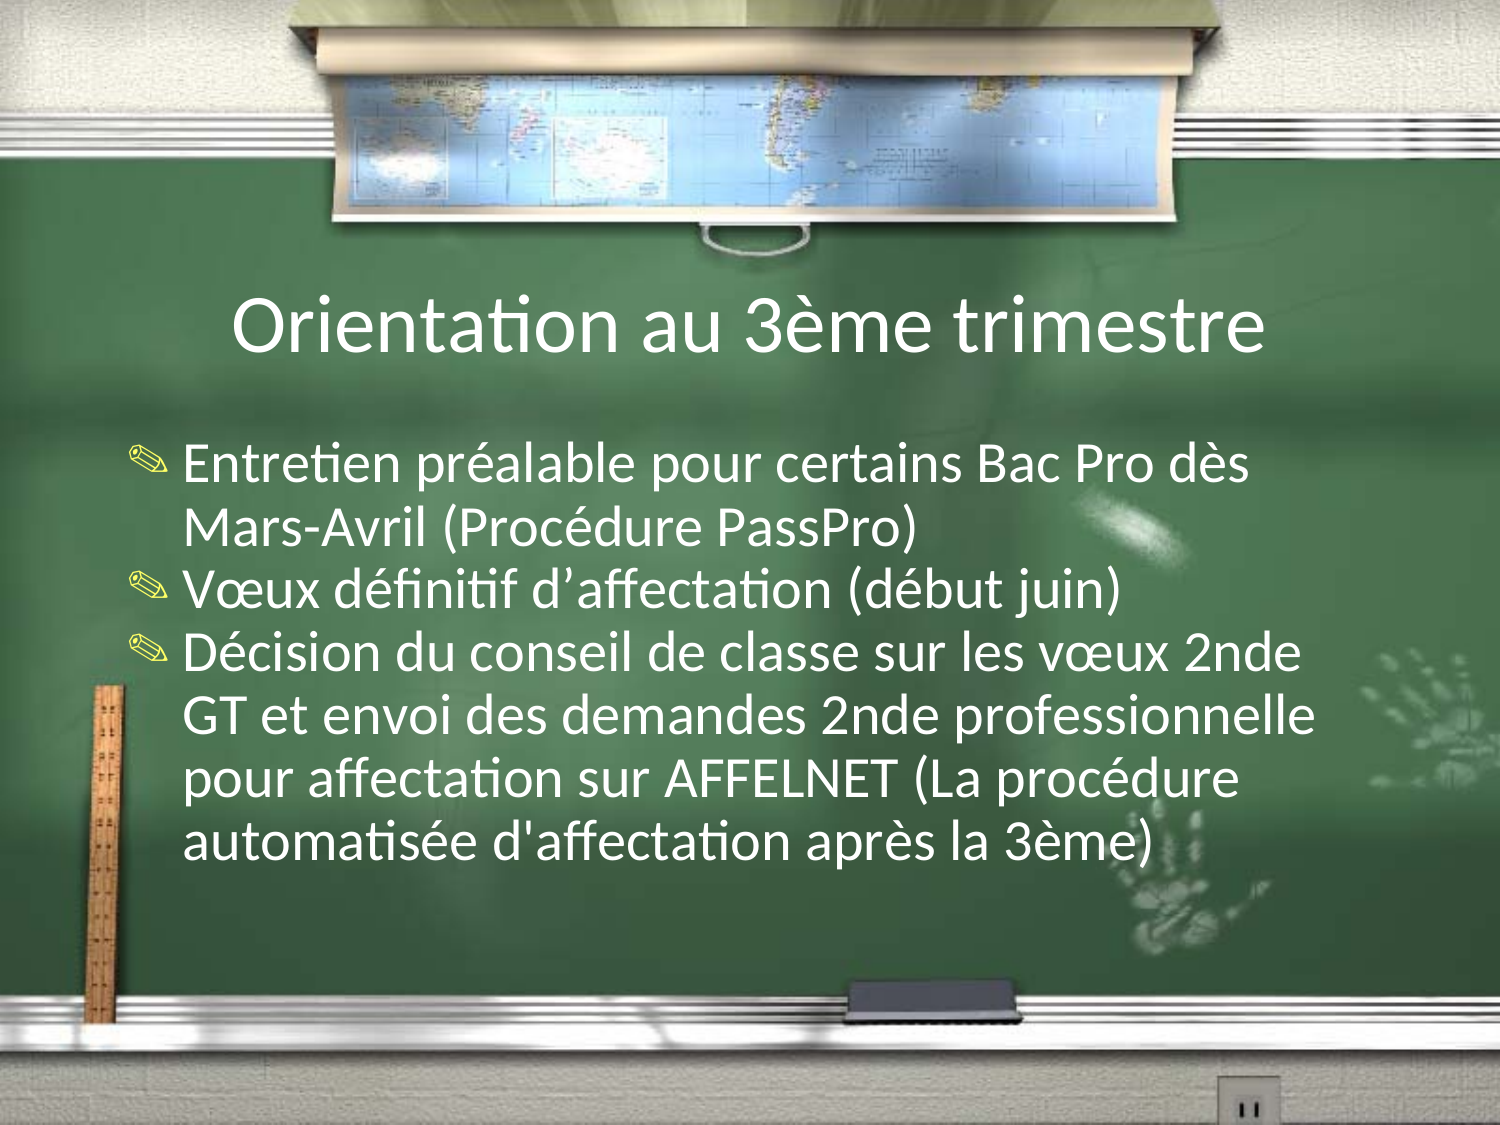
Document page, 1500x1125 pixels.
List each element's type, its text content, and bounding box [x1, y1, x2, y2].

text_box Entretien préalable pour certains Bac Pro dès Mars-Avril (Procédure PassPro) Vœux définitif d’affectation (début juin) Décision du conseil de classe sur les vœux 2nde GT et envoi des demandes 2nde professionnelle pour affectation sur AFFELNET (La procédure automatisée d'affectation après la 3ème) [112, 425, 1388, 1001]
picture [0, 0, 1500, 1125]
text_box Orientation au 3ème trimestre [112, 224, 1388, 413]
